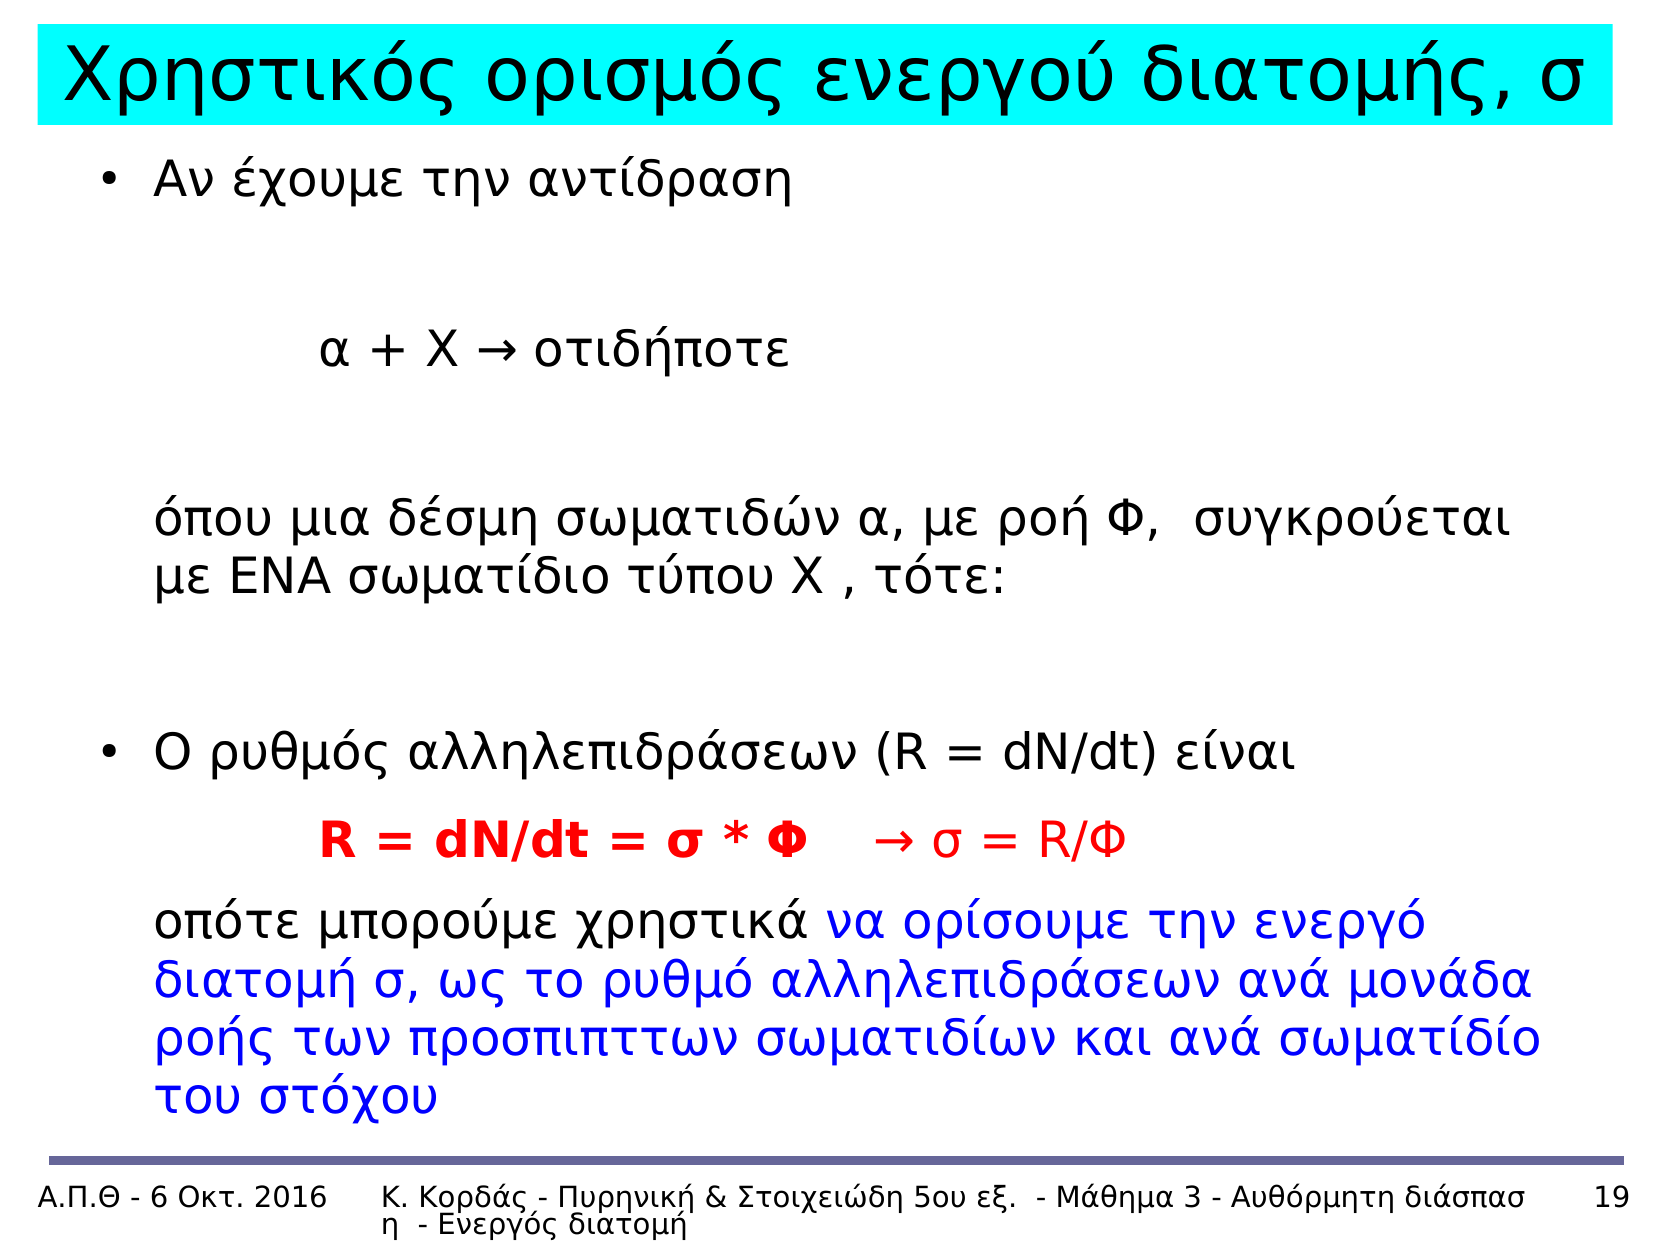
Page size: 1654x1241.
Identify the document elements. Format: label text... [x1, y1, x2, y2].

title Χρηστικός ορισμός ενεργού διατομής, σ [37, 24, 1613, 125]
list Αν έχουμε την αντίδραση α + Χ → οτιδήποτε όπου μια δέσμη σωματιδών α, με ροή Φ, συγκρούεται με ΕΝΑ σωματίδιο τύπου Χ , τότε: Ο ρυθμός αλληλεπιδράσεων (R = dN/dt) είναι R = dN/dt = σ * Φ → σ = R/Φ οπότε μπορούμε χρηστικά να ορίσουμε την ενεργό διατομή σ, ως το ρυθμό αλληλεπιδράσεων ανά μονάδα ροής των προσπιπττων σωματιδίων και ανά σωματίδίο του στόχου [82, 150, 1571, 1130]
